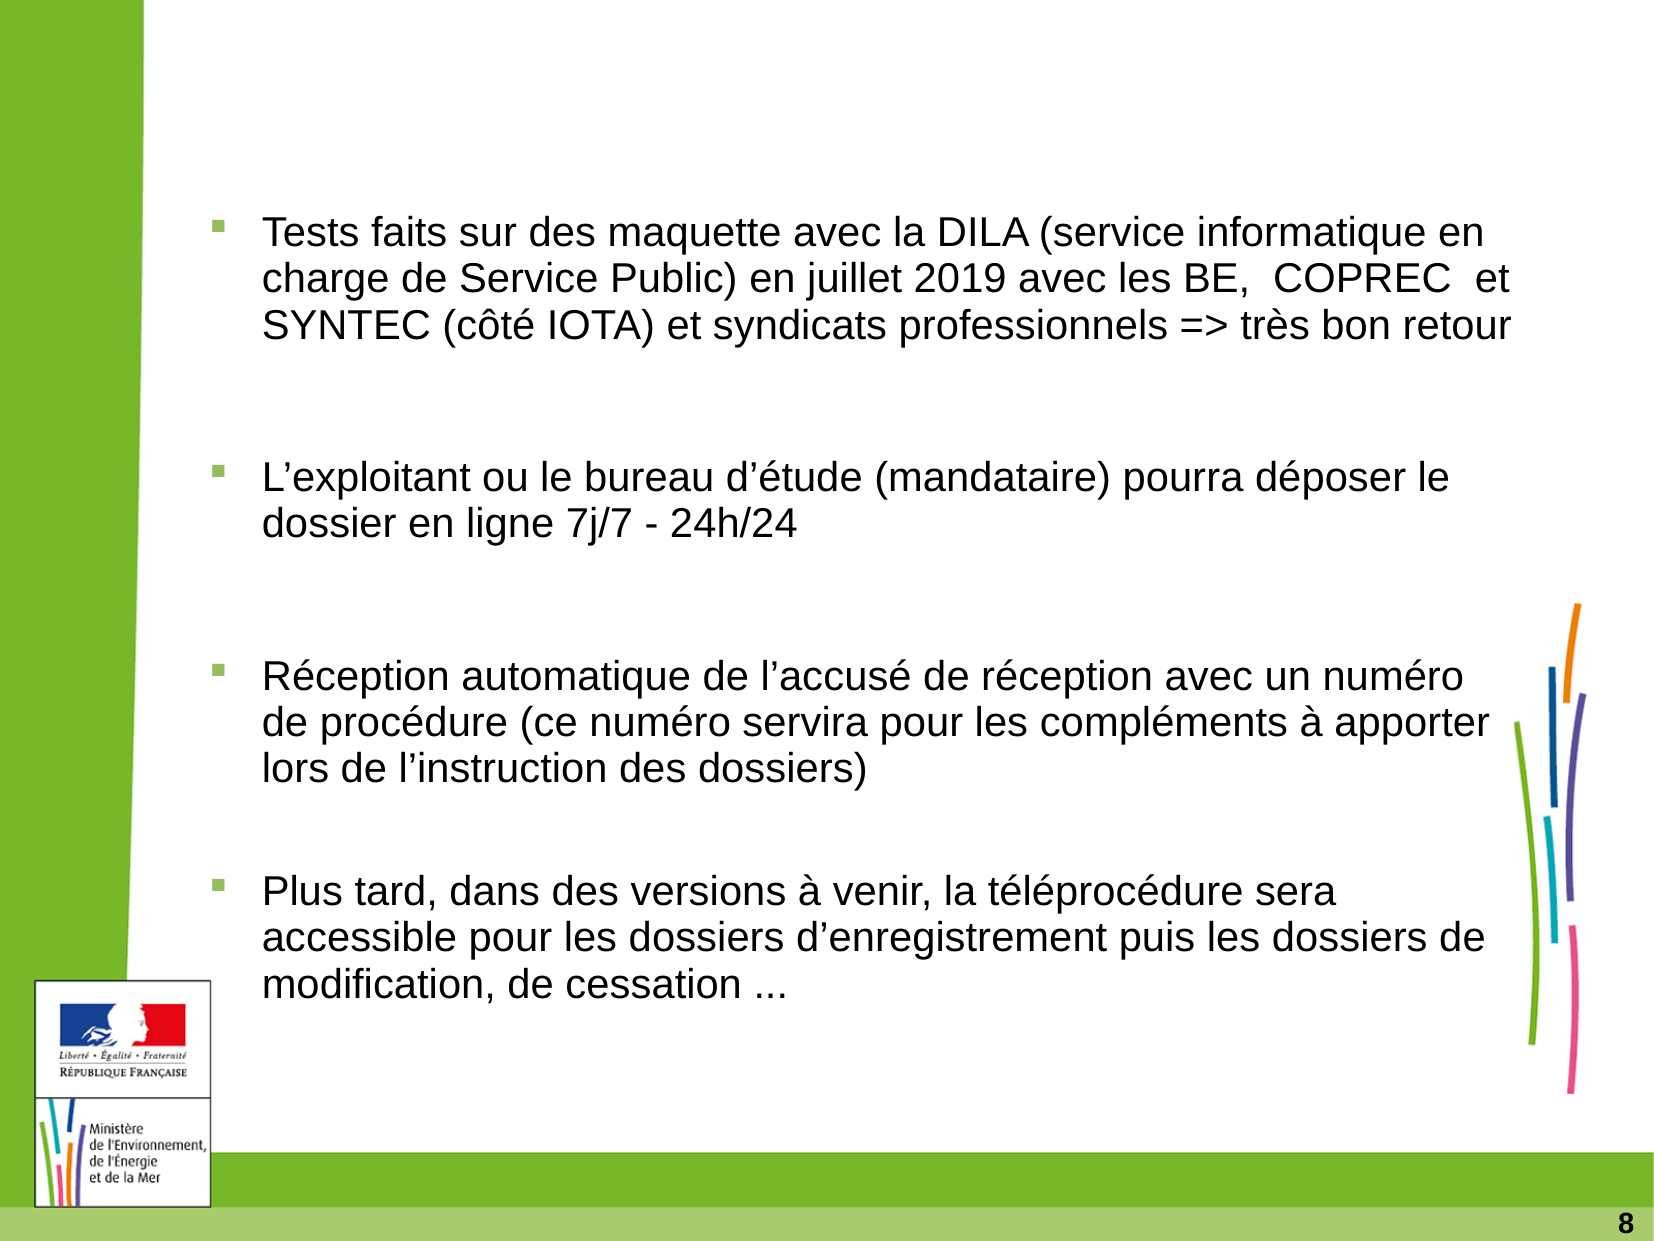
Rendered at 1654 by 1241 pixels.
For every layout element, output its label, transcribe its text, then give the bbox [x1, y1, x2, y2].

list Tests faits sur des maquette avec la DILA (service informatique en charge de Service Public) en juillet 2019 avec les BE, COPREC et SYNTEC (côté IOTA) et syndicats professionnels => très bon retour L’exploitant ou le bureau d’étude (mandataire) pourra déposer le dossier en ligne 7j/7 - 24h/24 Réception automatique de l’accusé de réception avec un numéro de procédure (ce numéro servira pour les compléments à apporter lors de l’instruction des dossiers) Plus tard, dans des versions à venir, la téléprocédure sera accessible pour les dossiers d’enregistrement puis les dossiers de modification, de cessation ... [190, 208, 1514, 1008]
picture [0, 0, 1654, 1241]
